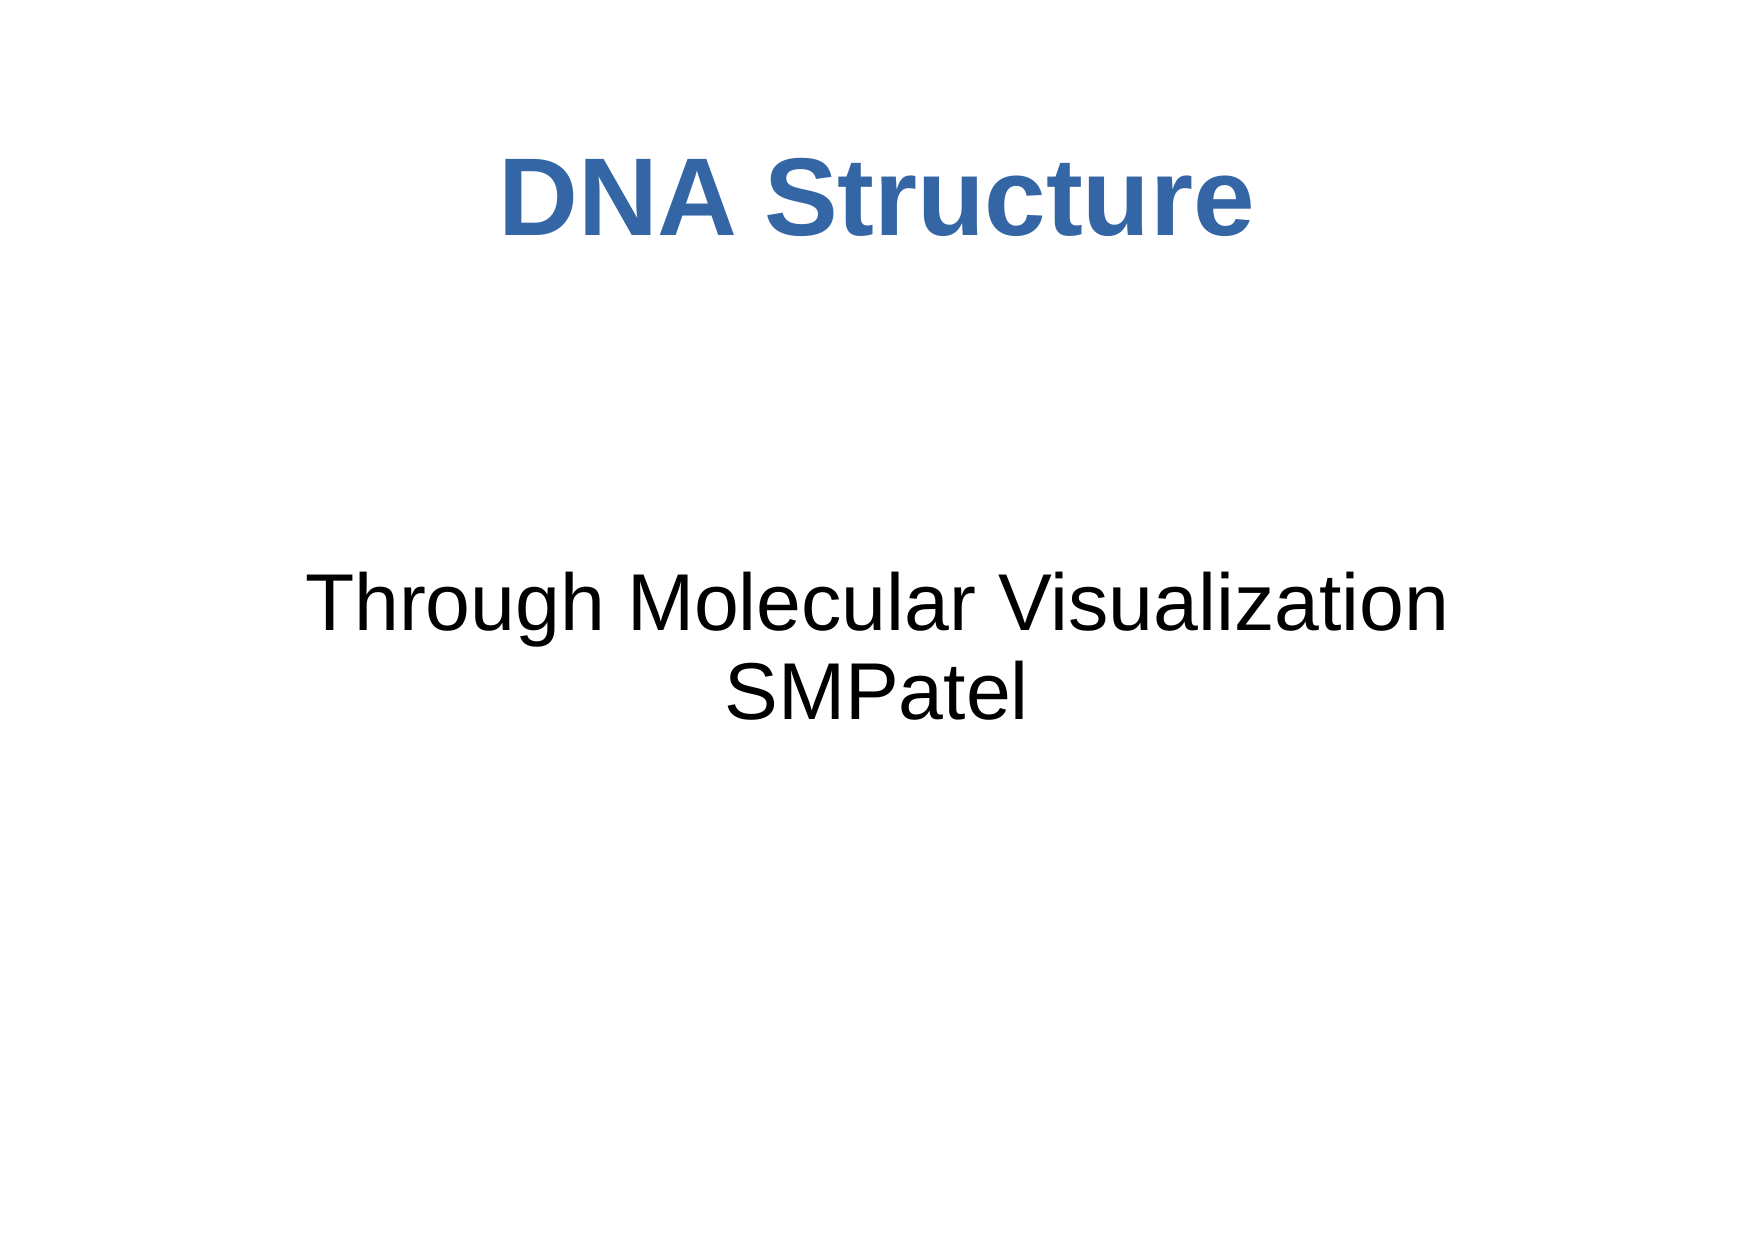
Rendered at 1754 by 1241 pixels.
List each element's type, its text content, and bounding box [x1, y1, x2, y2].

subtitle Through Molecular Visualization SMPatel [140, 321, 1614, 973]
title DNA Structure [140, 103, 1614, 291]
